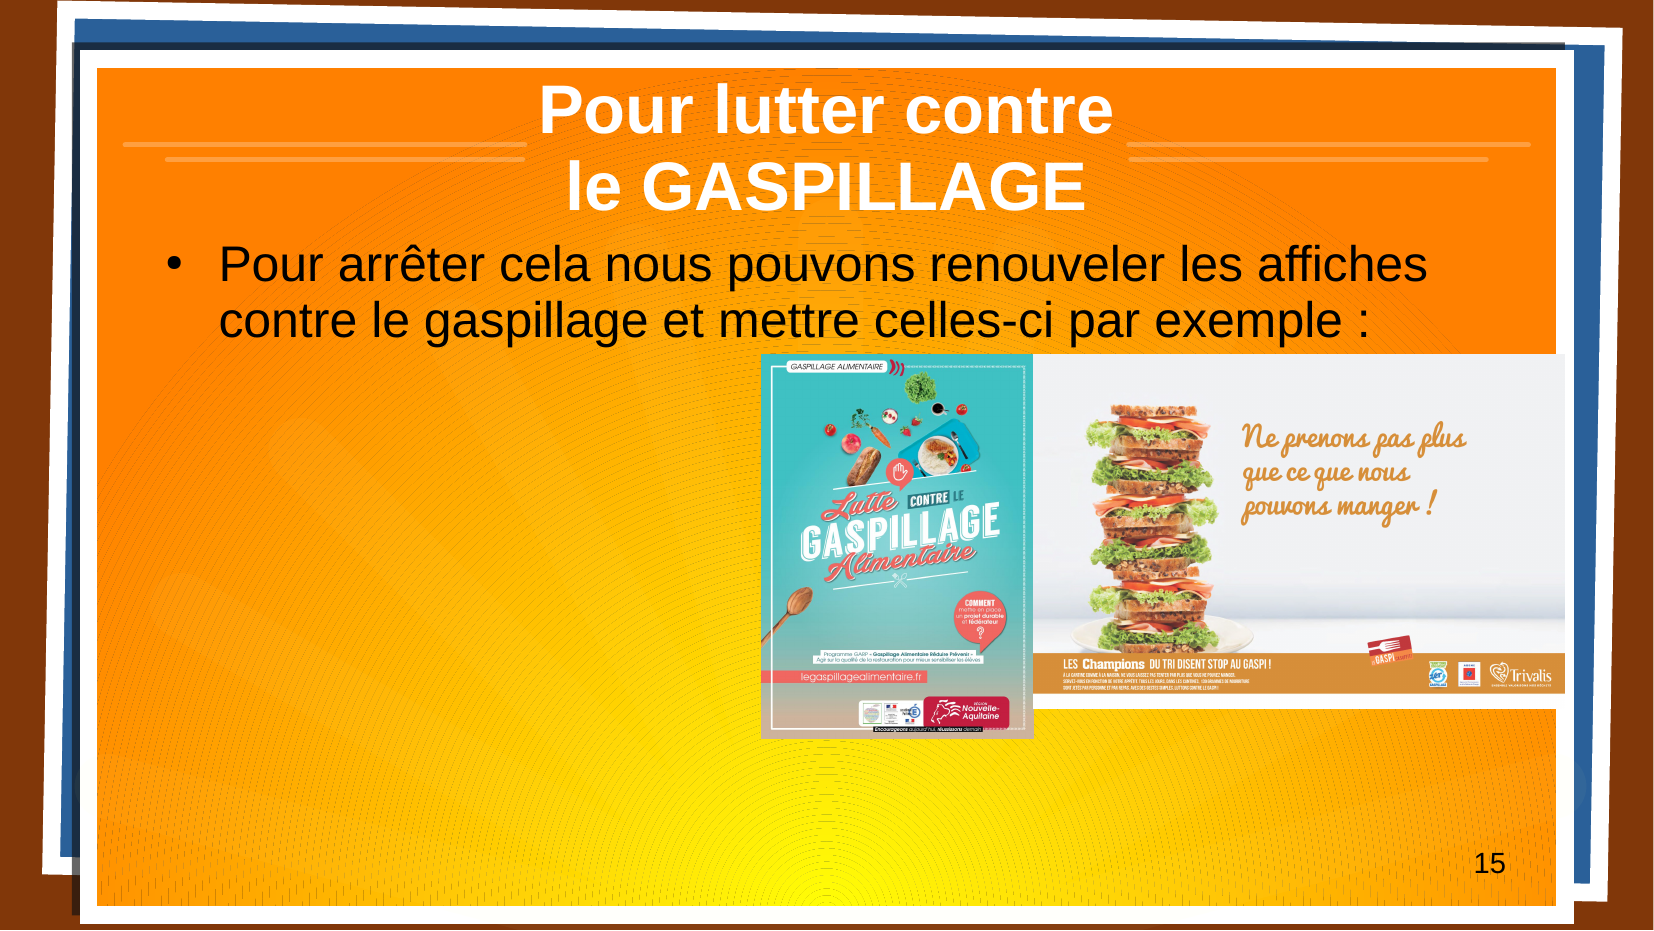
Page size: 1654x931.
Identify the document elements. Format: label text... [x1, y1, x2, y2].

title Pour lutter contre le GASPILLAGE [531, 70, 1123, 225]
picture [761, 354, 1565, 739]
list Pour arrêter cela nous pouvons renouveler les affiches contre le gaspillage et mettre celles-ci par exemple : [147, 236, 1506, 827]
